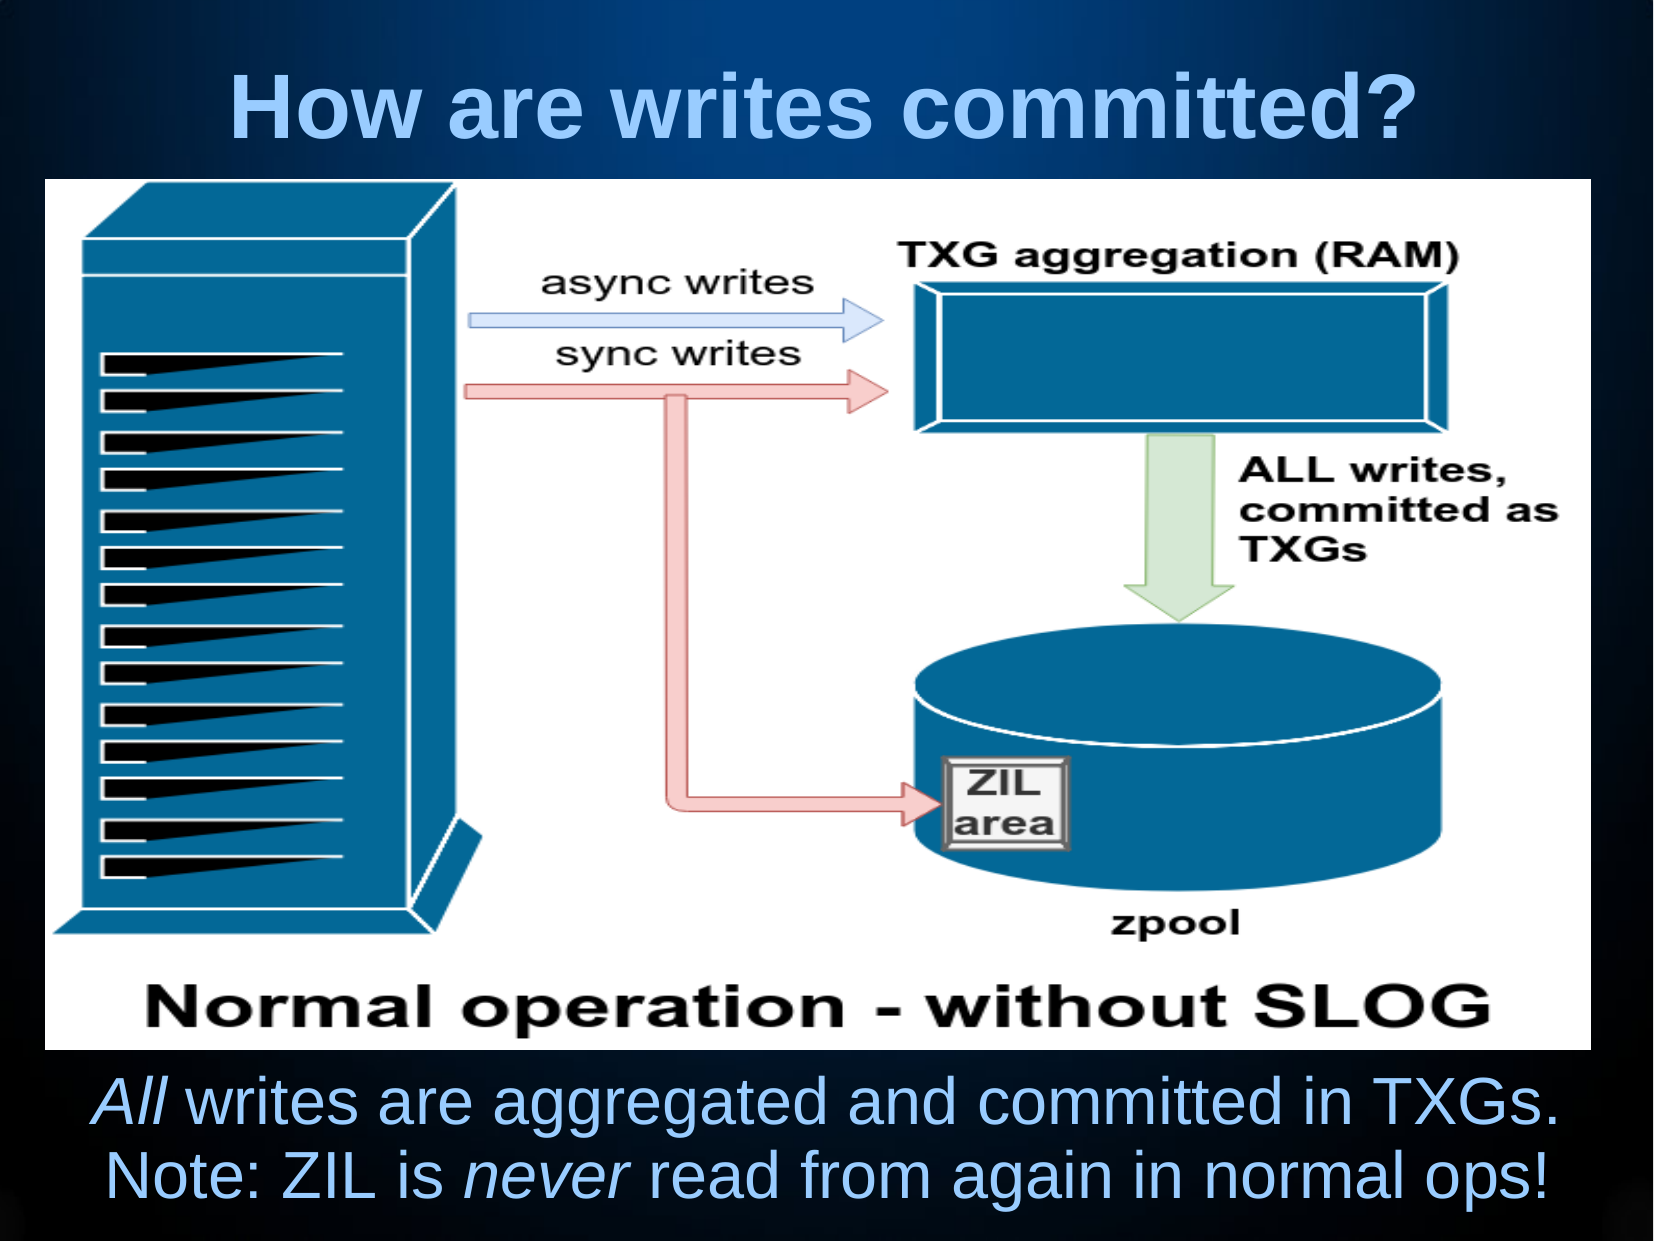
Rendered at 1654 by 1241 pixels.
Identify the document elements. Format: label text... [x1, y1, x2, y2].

title All writes are aggregated and committed in TXGs. Note: ZIL is never read from again in normal ops! [3, 1035, 1653, 1241]
picture [0, 0, 1654, 1241]
title How are writes committed? [0, 2, 1651, 211]
